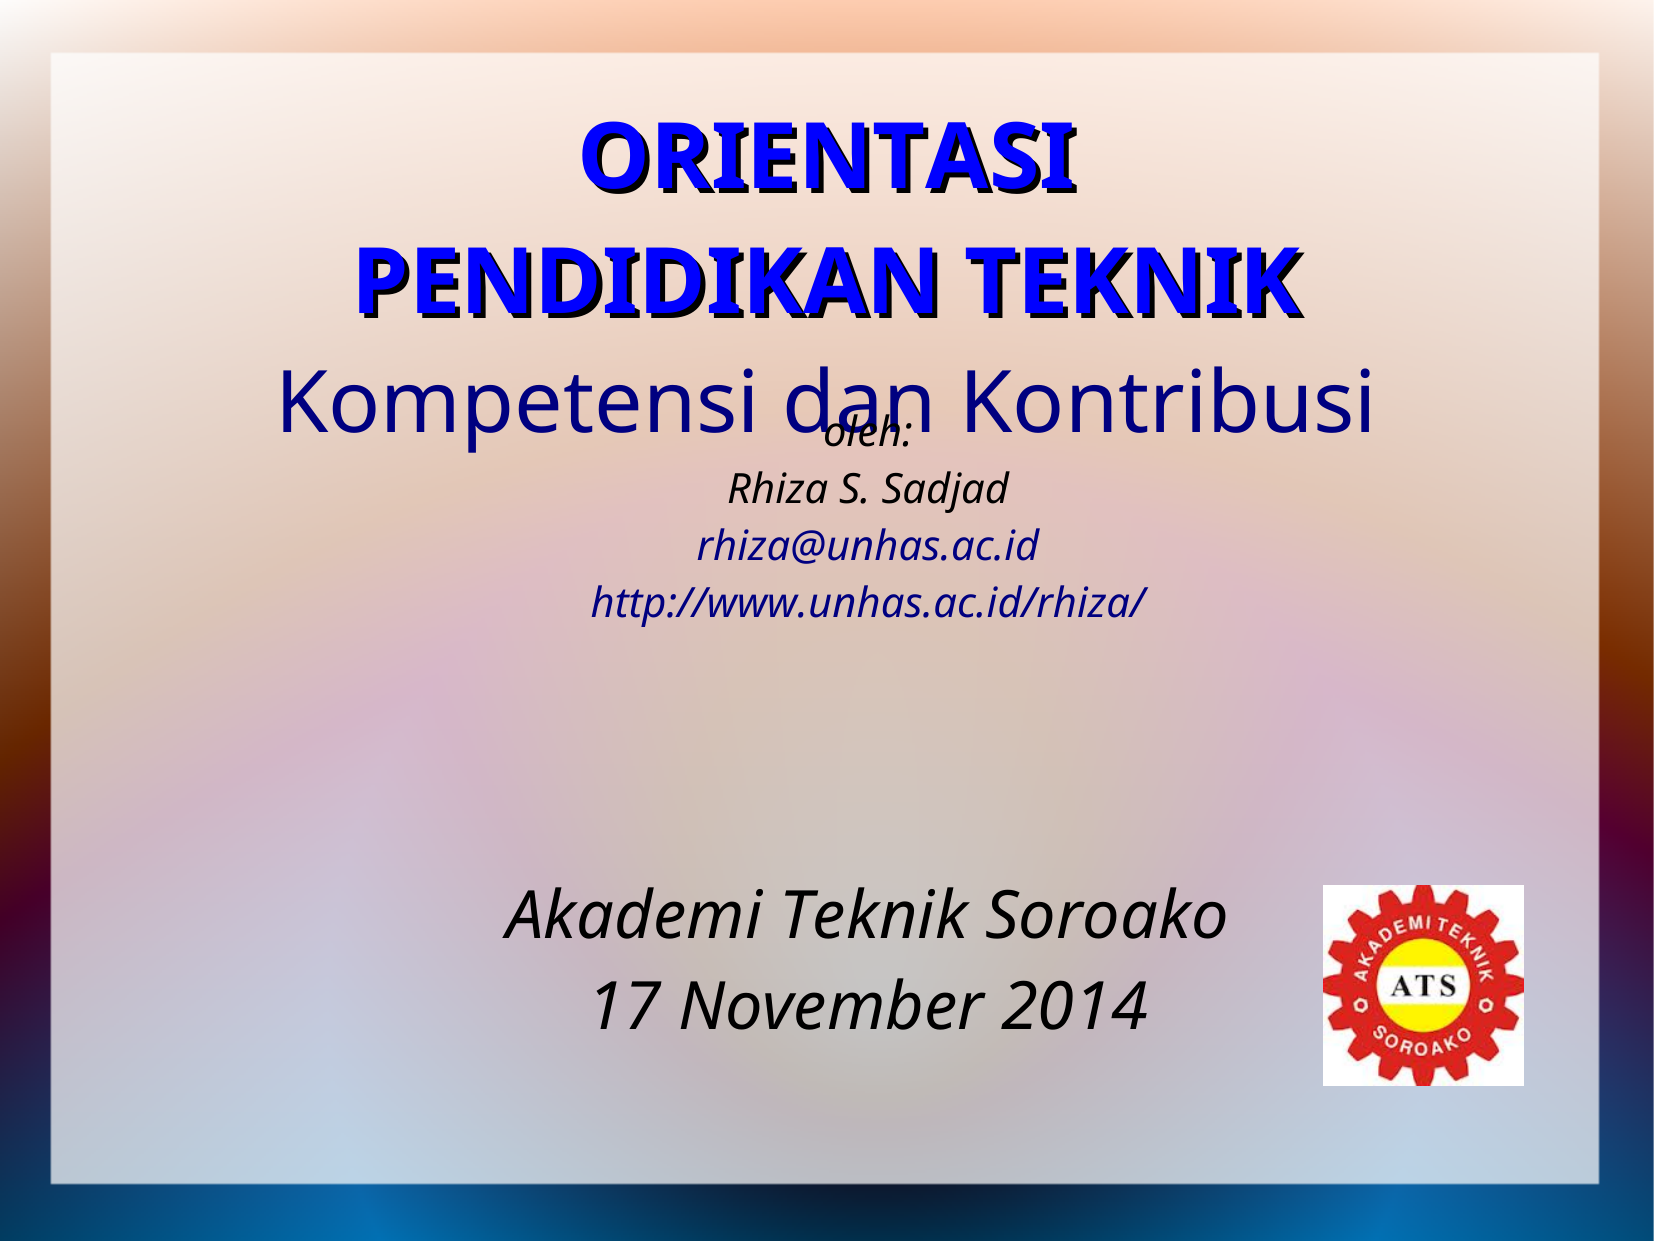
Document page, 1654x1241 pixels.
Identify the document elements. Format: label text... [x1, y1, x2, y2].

title ORIENTASI PENDIDIKAN TEKNIK Kompetensi dan Kontribusi [82, 122, 1571, 427]
subtitle oleh: Rhiza S. Sadjad rhiza@unhas.ac.id http://www.unhas.ac.id/rhiza/ Akademi Teknik Soroako 17 November 2014 [236, 465, 1501, 1076]
picture [0, 0, 1654, 1241]
